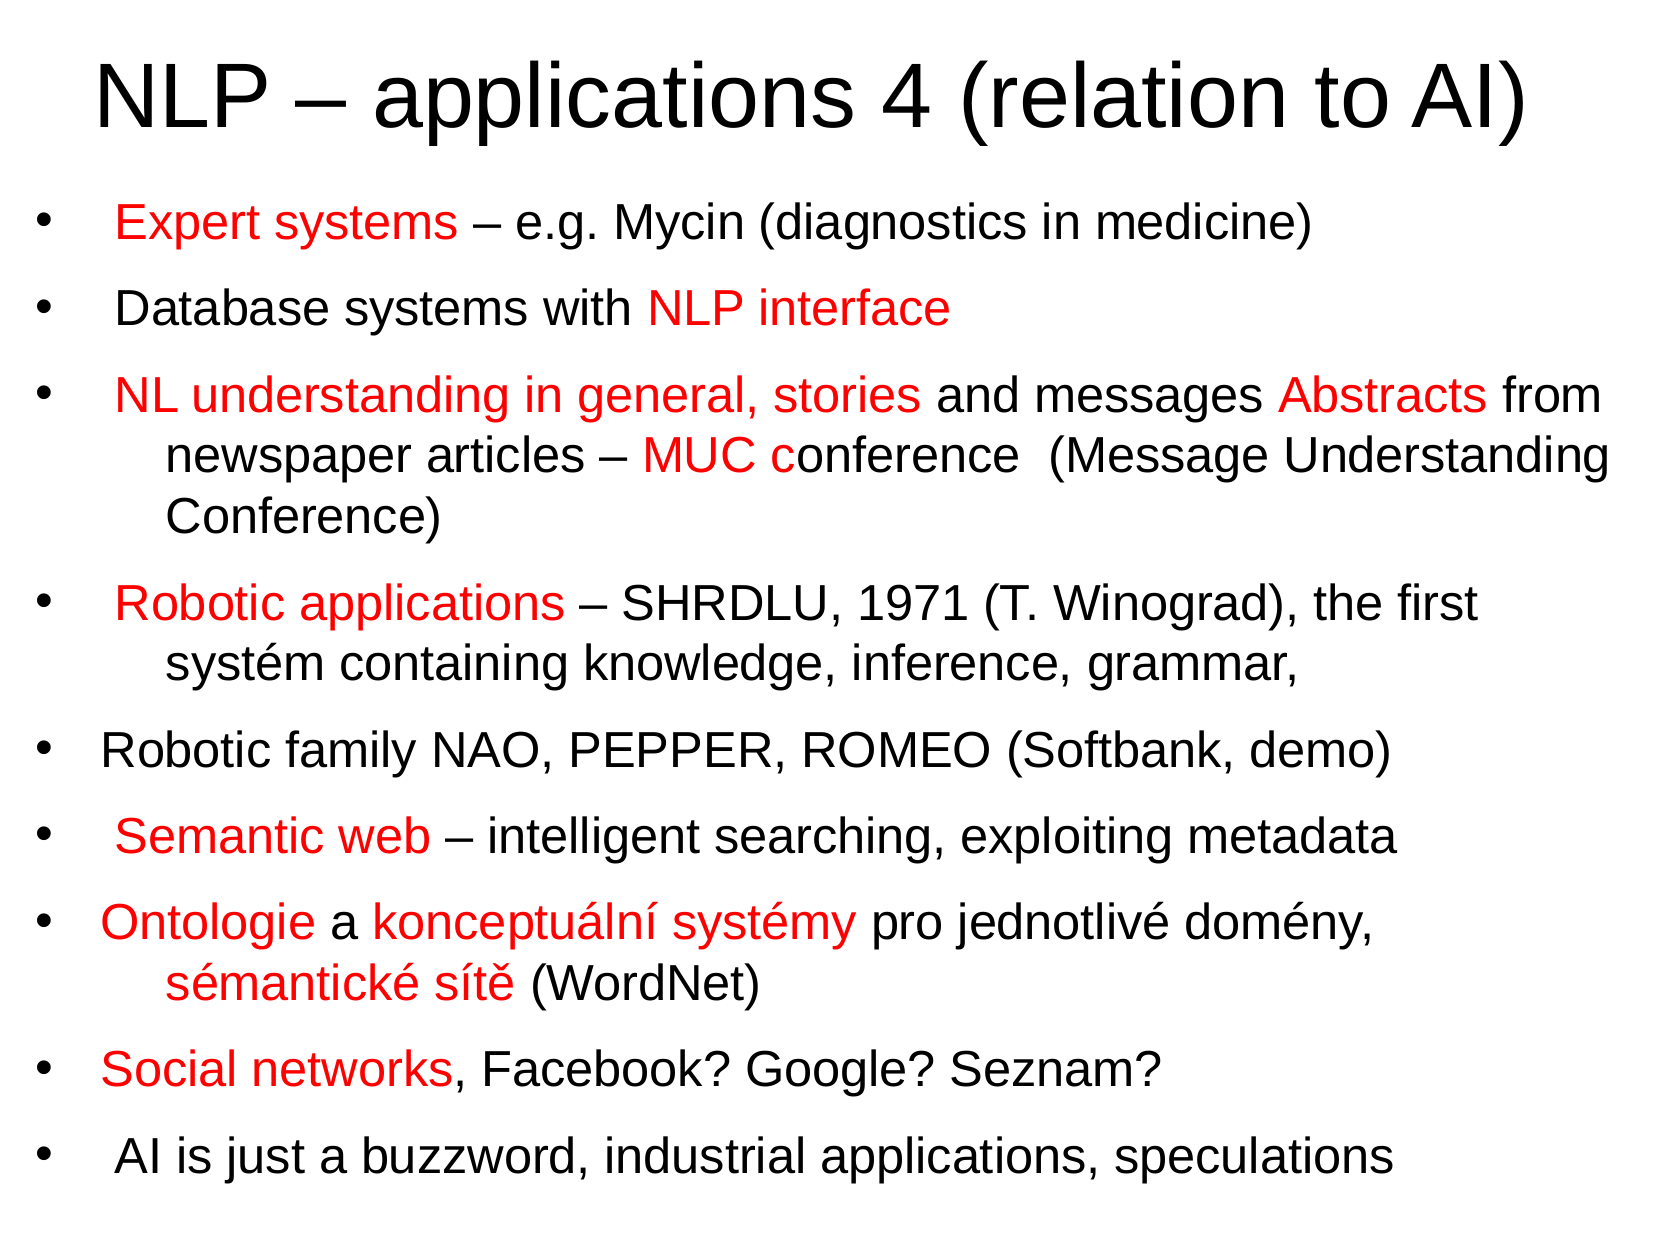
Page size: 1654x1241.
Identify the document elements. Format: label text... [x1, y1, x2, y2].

list Expert systems – e.g. Mycin (diagnostics in medicine) Database systems with NLP interface NL understanding in general, stories and messages Abstracts from newspaper articles – MUC conference (Message Understanding Conference) Robotic applications – SHRDLU, 1971 (T. Winograd), the first systém containing knowledge, inference, grammar, Robotic family NAO, PEPPER, ROMEO (Softbank, demo) Semantic web – intelligent searching, exploiting metadata Ontologie a konceptuální systémy pro jednotlivé domény, sémantické sítě (WordNet) Social networks, Facebook? Google? Seznam? AI is just a buzzword, industrial applications, speculations [35, 188, 1630, 1191]
title NLP – applications 4 (relation to AI) [59, 36, 1565, 139]
